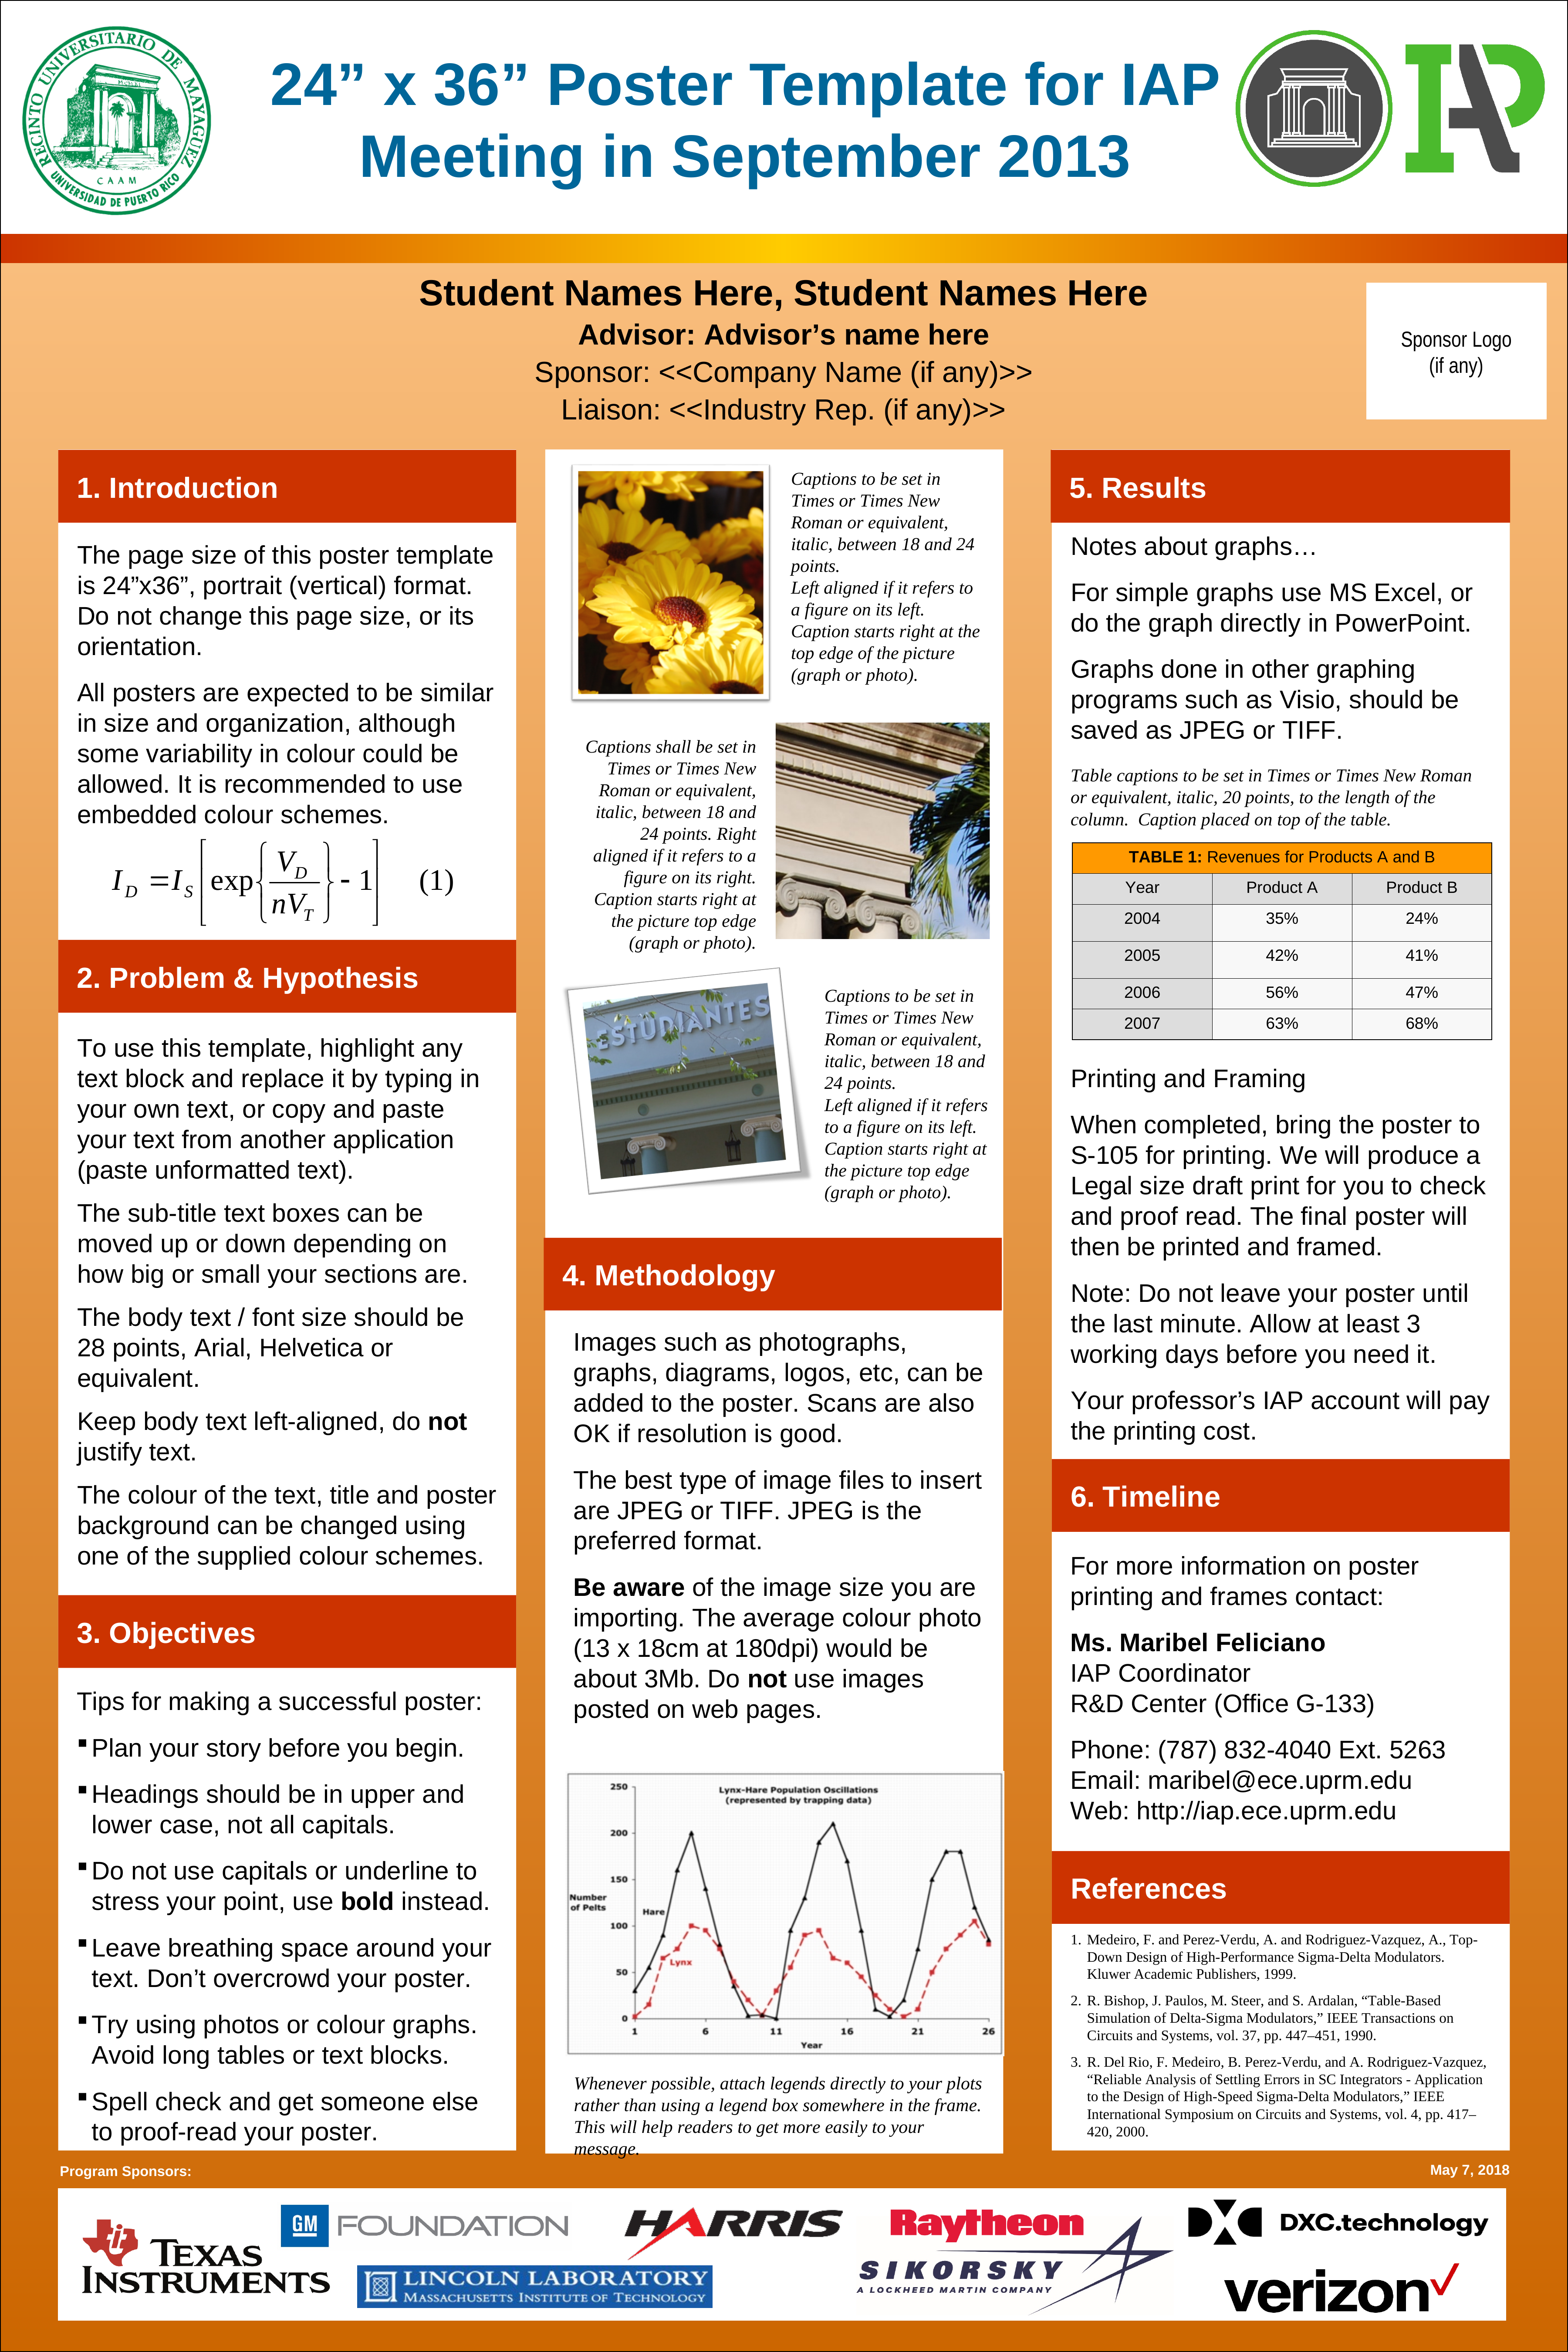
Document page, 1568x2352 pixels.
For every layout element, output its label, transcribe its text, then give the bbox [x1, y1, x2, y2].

text_box Sponsor Logo (if any) [1366, 283, 1546, 419]
table_cell 2005 [1073, 942, 1212, 978]
text_box 3. Objectives [58, 1595, 517, 1668]
table_cell 2006 [1073, 979, 1212, 1009]
table_cell 2007 [1073, 1009, 1212, 1039]
table_cell 41% [1352, 942, 1491, 978]
text_box Printing and Framing When completed, bring the poster to S-105 for printing. We will produce a Legal size draft print for you to check and proof read. The final poster will then be printed and framed. Note: Do not leave your poster until the last minute. Allow at least 3 working days before you need it. Your professor’s IAP account will pay the printing cost. [1051, 1043, 1510, 1464]
text_box 2. Problem & Hypothesis [58, 939, 517, 1013]
text_box Captions shall be set in Times or Times New Roman or equivalent, italic, between 18 and 24 points. Right aligned if it refers to a figure on its right. Caption starts right at the picture top edge (graph or photo). [571, 725, 766, 959]
text_box Tips for making a successful poster: Plan your story before you begin. Headings should be in upper and lower case, not all capitals. Do not use capitals or underline to stress your point, use bold instead. Leave breathing space around your text. Don’t overcrowd your poster. Try using photos or colour graphs. Avoid long tables or text blocks. Spell check and get someone else to proof-read your poster. [57, 1666, 517, 2165]
text_box Medeiro, F. and Perez-Verdu, A. and Rodriguez-Vazquez, A., Top-Down Design of High-Performance Sigma-Delta Modulators. Kluwer Academic Publishers, 1999. R. Bishop, J. Paulos, M. Steer, and S. Ardalan, “Table-Based Simulation of Delta-Sigma Modulators,” IEEE Transactions on Circuits and Systems, vol. 37, pp. 447–451, 1990. R. Del Rio, F. Medeiro, B. Perez-Verdu, and A. Rodriguez-Vazquez, “Reliable Analysis of Settling Errors in SC Integrators - Application to the Design of High-Speed Sigma-Delta Modulators,” IEEE International Symposium on Circuits and Systems, vol. 4, pp. 417–420, 2000. [1051, 1911, 1511, 2159]
chart [107, 833, 460, 933]
picture [775, 723, 990, 939]
picture [1223, 2260, 1460, 2314]
text_box The page size of this poster template is 24”x36”, portrait (vertical) format. Do not change this page size, or its orientation. All posters are expected to be similar in size and organization, although some variability in colour could be allowed. It is recommended to use embedded colour schemes. [58, 519, 517, 848]
table_cell 56% [1213, 979, 1352, 1009]
picture [567, 461, 774, 706]
table_cell 63% [1213, 1009, 1352, 1039]
picture [1187, 2199, 1489, 2245]
text_box 4. Methodology [544, 1237, 1002, 1311]
table_cell 68% [1352, 1009, 1491, 1039]
text_box Captions to be set in Times or Times New Roman or equivalent, italic, between 18 and 24 points. Left aligned if it refers to a figure on its left. Caption starts right at the top edge of the picture (graph or photo). [781, 457, 995, 694]
table_cell 47% [1352, 979, 1491, 1009]
table_cell 35% [1213, 905, 1352, 941]
picture [1262, 23, 1557, 195]
table_cell 24% [1352, 905, 1491, 941]
text_box Program Sponsors: [37, 2150, 288, 2190]
text_box 6. Timeline [1051, 1464, 1510, 1532]
table_header TABLE 1: Revenues for Products A and B [1073, 843, 1491, 873]
text_box Notes about graphs… For simple graphs use MS Excel, or do the graph directly in PowerPoint. Graphs done in other graphing programs such as Visio, should be saved as JPEG or TIFF. [1051, 523, 1511, 764]
text_box Student Names Here, Student Names Here Advisor: Advisor’s name here Sponsor: <<Company Name (if any)>> Liaison: <<Industry Rep. (if any)>> [201, 250, 1367, 419]
picture [76, 2202, 572, 2298]
picture [624, 2206, 843, 2260]
table_cell 2004 [1073, 905, 1212, 941]
table_cell Year [1073, 874, 1212, 904]
picture [856, 2210, 1174, 2315]
text_box 5. Results [1051, 449, 1511, 523]
title 24” x 36” Poster Template for IAP Meeting in September 2013 [228, 0, 1262, 234]
picture [22, 26, 212, 216]
picture [565, 1771, 1004, 2056]
text_box Images such as photographs, graphs, diagrams, logos, etc, can be added to the poster. Scans are also OK if resolution is good. The best type of image files to insert are JPEG or TIFF. JPEG is the preferred format. Be aware of the image size you are importing. The average colour photo (13 x 18cm at 180dpi) would be about 3Mb. Do not use images posted on web pages. [554, 1306, 1013, 1742]
text_box Table captions to be set in Times or Times New Roman or equivalent, italic, 20 points, to the length of the column. Caption placed on top of the table. [1051, 744, 1510, 848]
text_box 1. Introduction [58, 449, 517, 523]
text_box Captions to be set in Times or Times New Roman or equivalent, italic, between 18 and 24 points. Left aligned if it refers to a figure on its left. Caption starts right at the picture top edge (graph or photo). [815, 974, 1002, 1212]
table_cell 42% [1213, 942, 1352, 978]
picture [357, 2265, 713, 2308]
text_box References [1051, 1851, 1510, 1924]
picture [558, 959, 816, 1207]
text_box Whenever possible, attach legends directly to your plots rather than using a legend box somewhere in the frame. This will help readers to get more easily to your message. [555, 2052, 1013, 2178]
text_box To use this template, highlight any text block and replace it by typing in your own text, or copy and paste your text from another application (paste unformatted text). The sub-title text boxes can be moved up or down depending on how big or small your sections are. The body text / font size should be 28 points, Arial, Helvetica or equivalent. Keep body text left-aligned, do not justify text. The colour of the text, title and poster background can be changed using one of the supplied colour schemes. [58, 1012, 517, 1589]
table_cell Product B [1352, 874, 1491, 904]
text_box For more information on poster printing and frames contact: Ms. Maribel Feliciano IAP Coordinator R&D Center (Office G-133) Phone: (787) 832-4040 Ext. 5263 Email: maribel@ece.uprm.edu Web: http://iap.ece.uprm.edu [1051, 1532, 1510, 1844]
table_cell Product A [1213, 874, 1352, 904]
text_box May 7, 2018 [1287, 2149, 1532, 2189]
